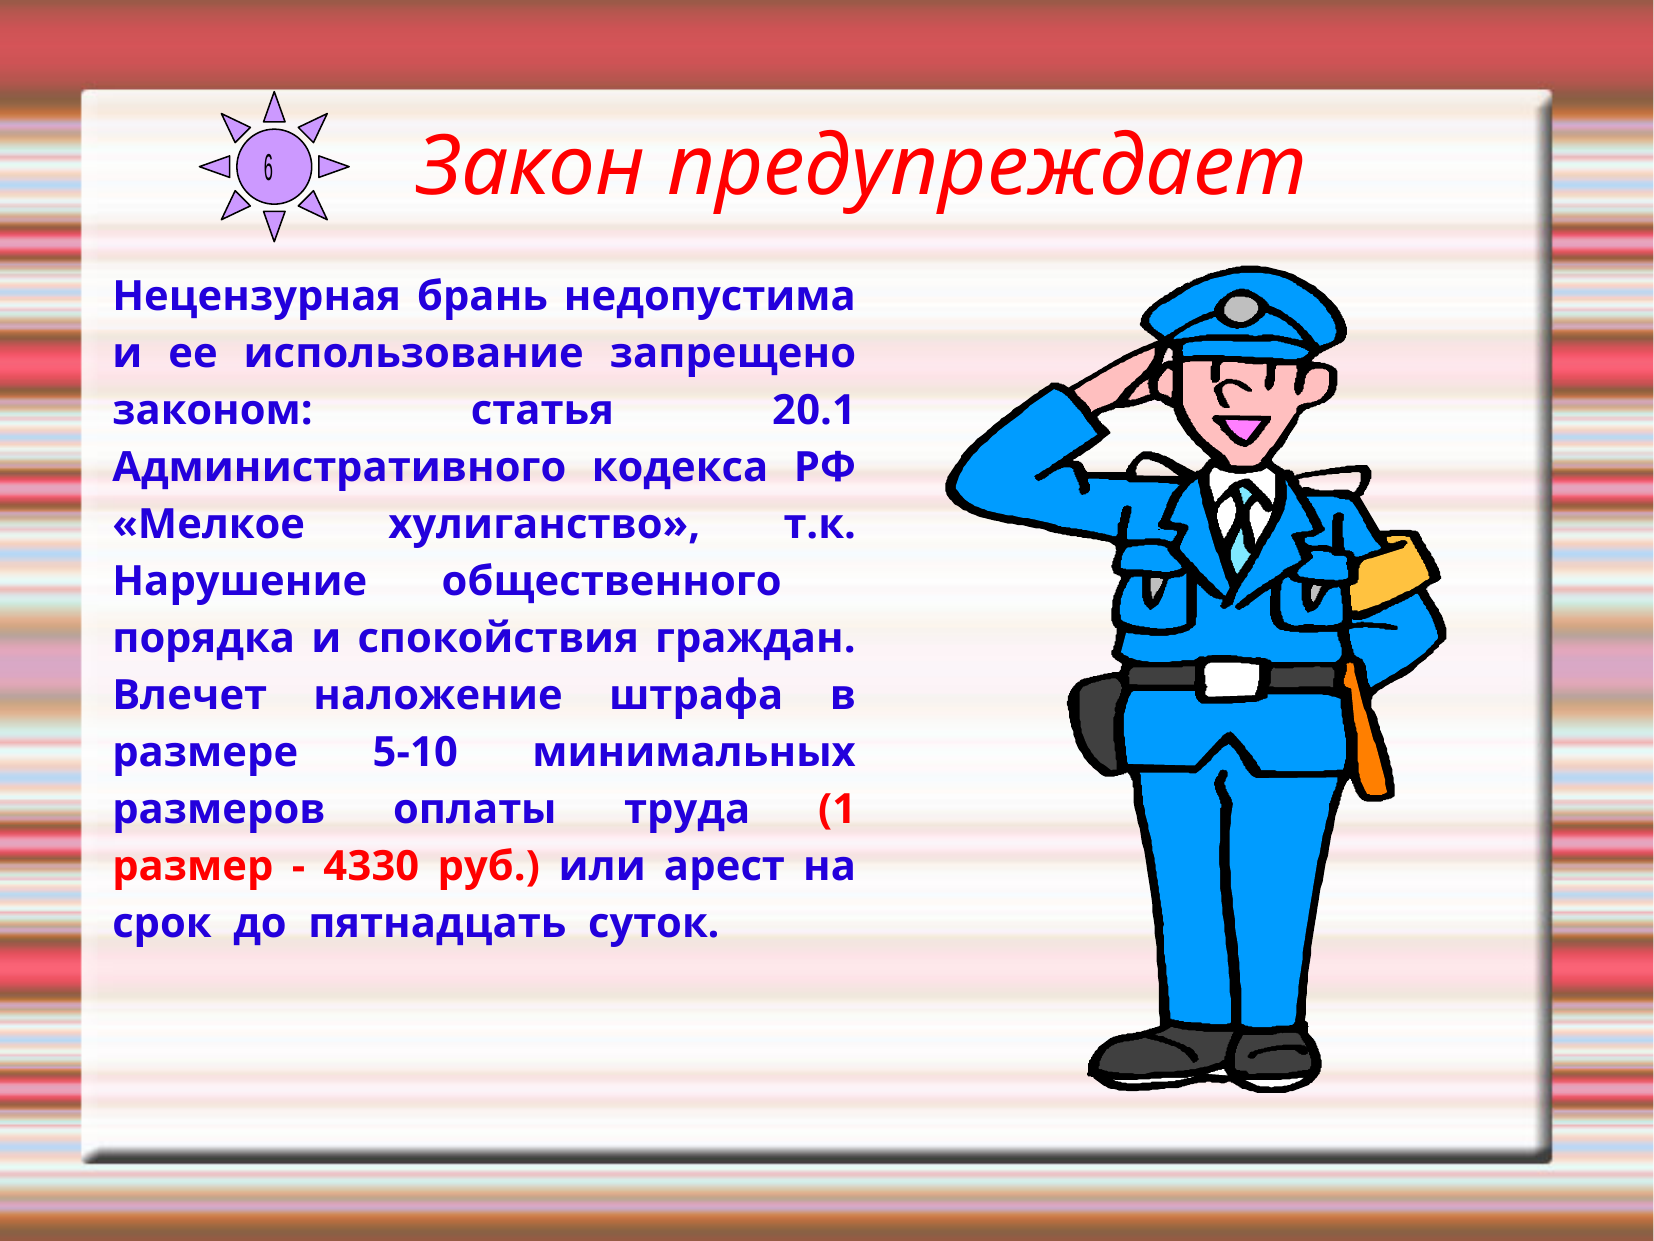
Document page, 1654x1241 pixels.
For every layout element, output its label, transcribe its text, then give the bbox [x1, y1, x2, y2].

list Нецензурная брань недопустима и ее использование запрещено законом: статья 20.1 Административного кодекса РФ «Мелкое хулиганство», т.к. Нарушение общественного порядка и спокойствия граждан. Влечет наложение штрафа в размере 5-10 минимальных размеров оплаты труда (1 размер - 4330 руб.) или арест на срок до пятнадцать суток. [29, 265, 857, 1121]
title Закон предупреждает [123, 59, 1536, 267]
picture [0, 0, 1654, 1241]
